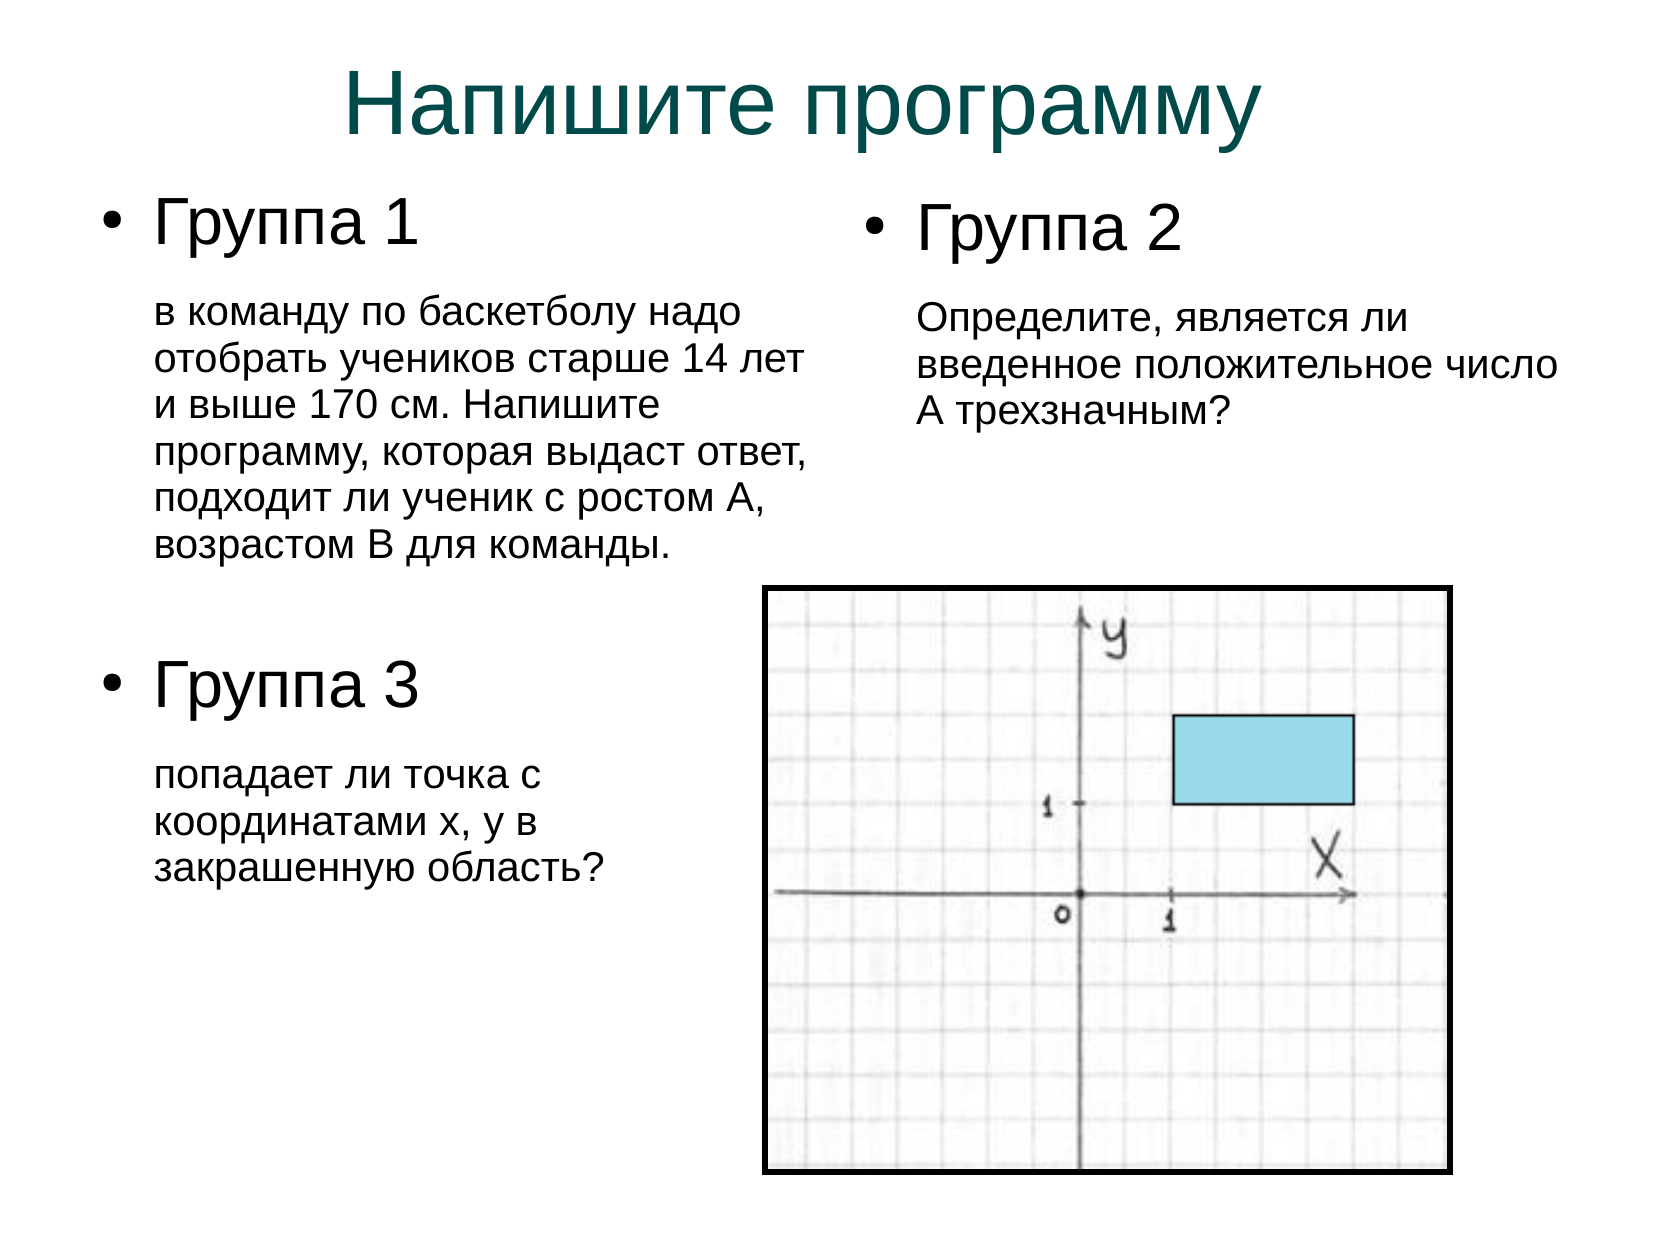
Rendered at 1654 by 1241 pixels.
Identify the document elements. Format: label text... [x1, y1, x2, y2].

list Группа 1 в команду по баскетболу надо отобрать учеников старше 14 лет и выше 170 см. Напишите программу, которая выдаст ответ, подходит ли ученик с ростом A, возрастом B для команды. [82, 183, 809, 646]
title Напишите программу [59, 0, 1548, 207]
picture [767, 590, 1447, 1169]
list Группа 2 Определите, является ли введенное положительное число А трехзначным? [845, 189, 1572, 581]
list Группа 3 попадает ли точка с координатами x, y в закрашенную область? [82, 646, 762, 1038]
